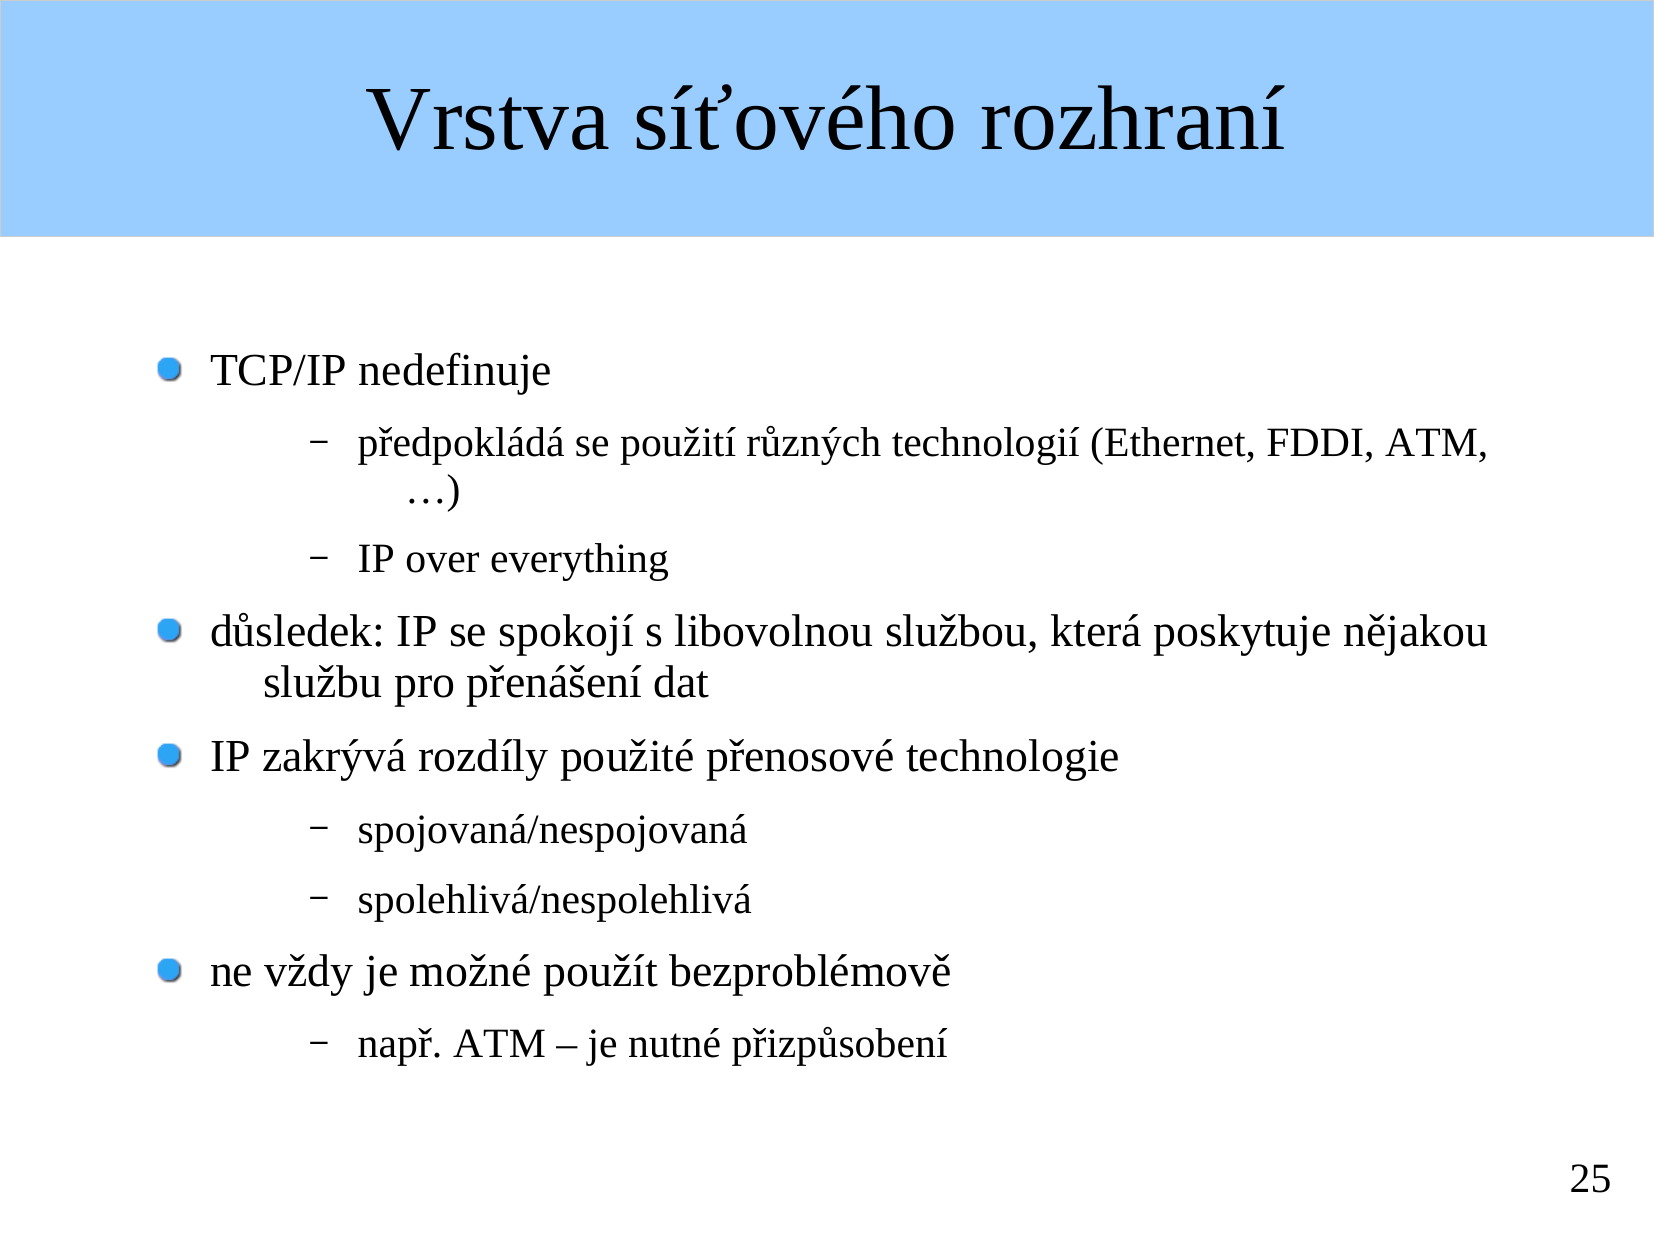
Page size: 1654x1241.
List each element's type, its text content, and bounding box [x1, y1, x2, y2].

list TCP/IP nedefinuje předpokládá se použití různých technologií (Ethernet, FDDI, ATM, …) IP over everything důsledek: IP se spokojí s libovolnou službou, která poskytuje nějakou službu pro přenášení dat IP zakrývá rozdíly použité přenosové technologie spojovaná/nespojovaná spolehlivá/nespolehlivá ne vždy je možné použít bezproblémově např. ATM – je nutné přizpůsobení [121, 344, 1534, 1127]
title Vrstva síťového rozhraní [0, 0, 1654, 237]
